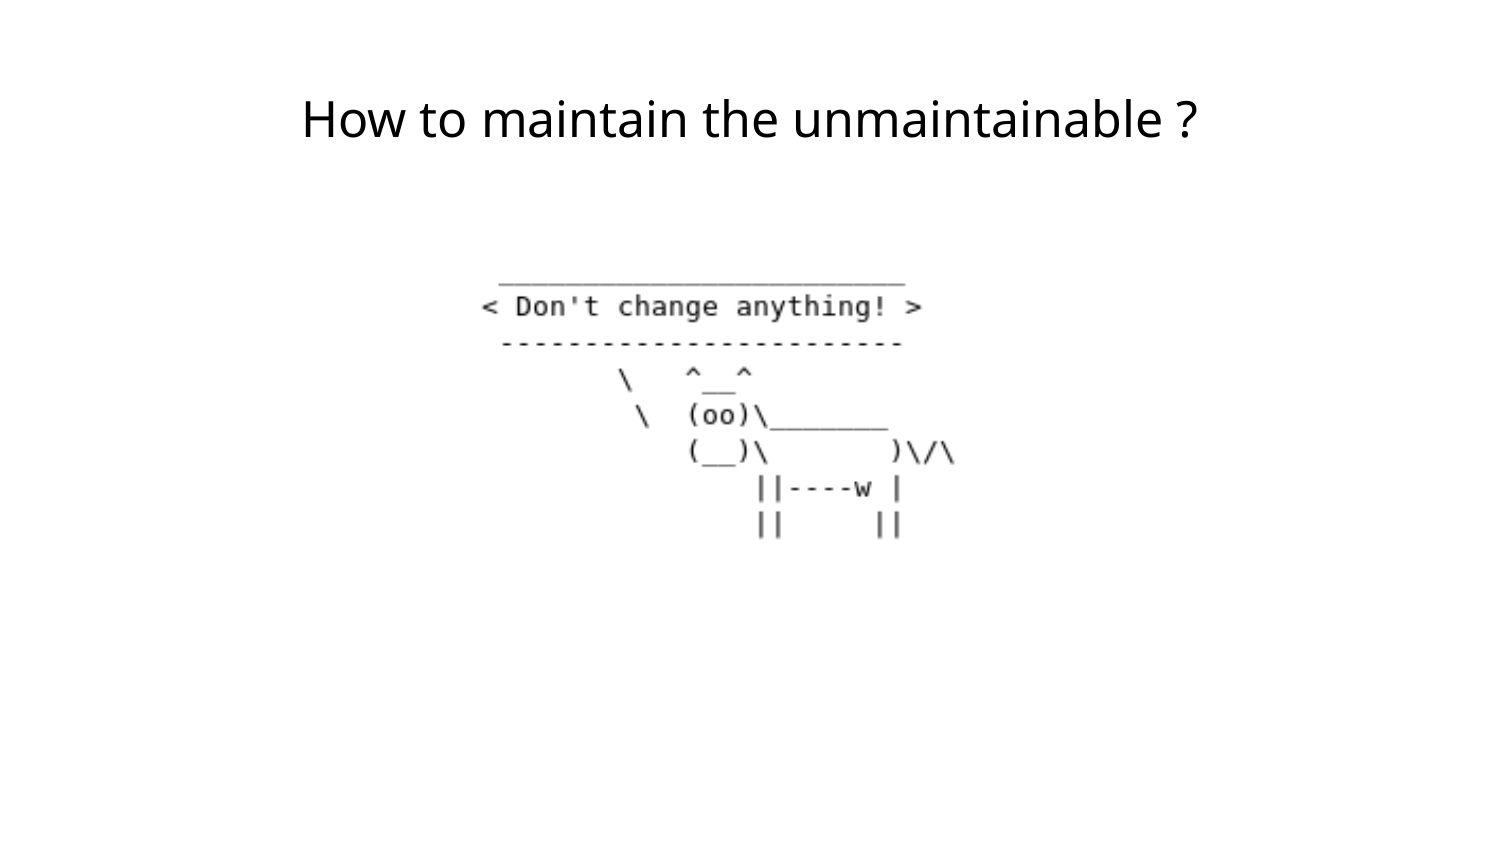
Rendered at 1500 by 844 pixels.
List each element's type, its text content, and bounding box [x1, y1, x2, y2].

picture [480, 263, 978, 546]
title How to maintain the unmaintainable ? [51, 72, 1449, 167]
